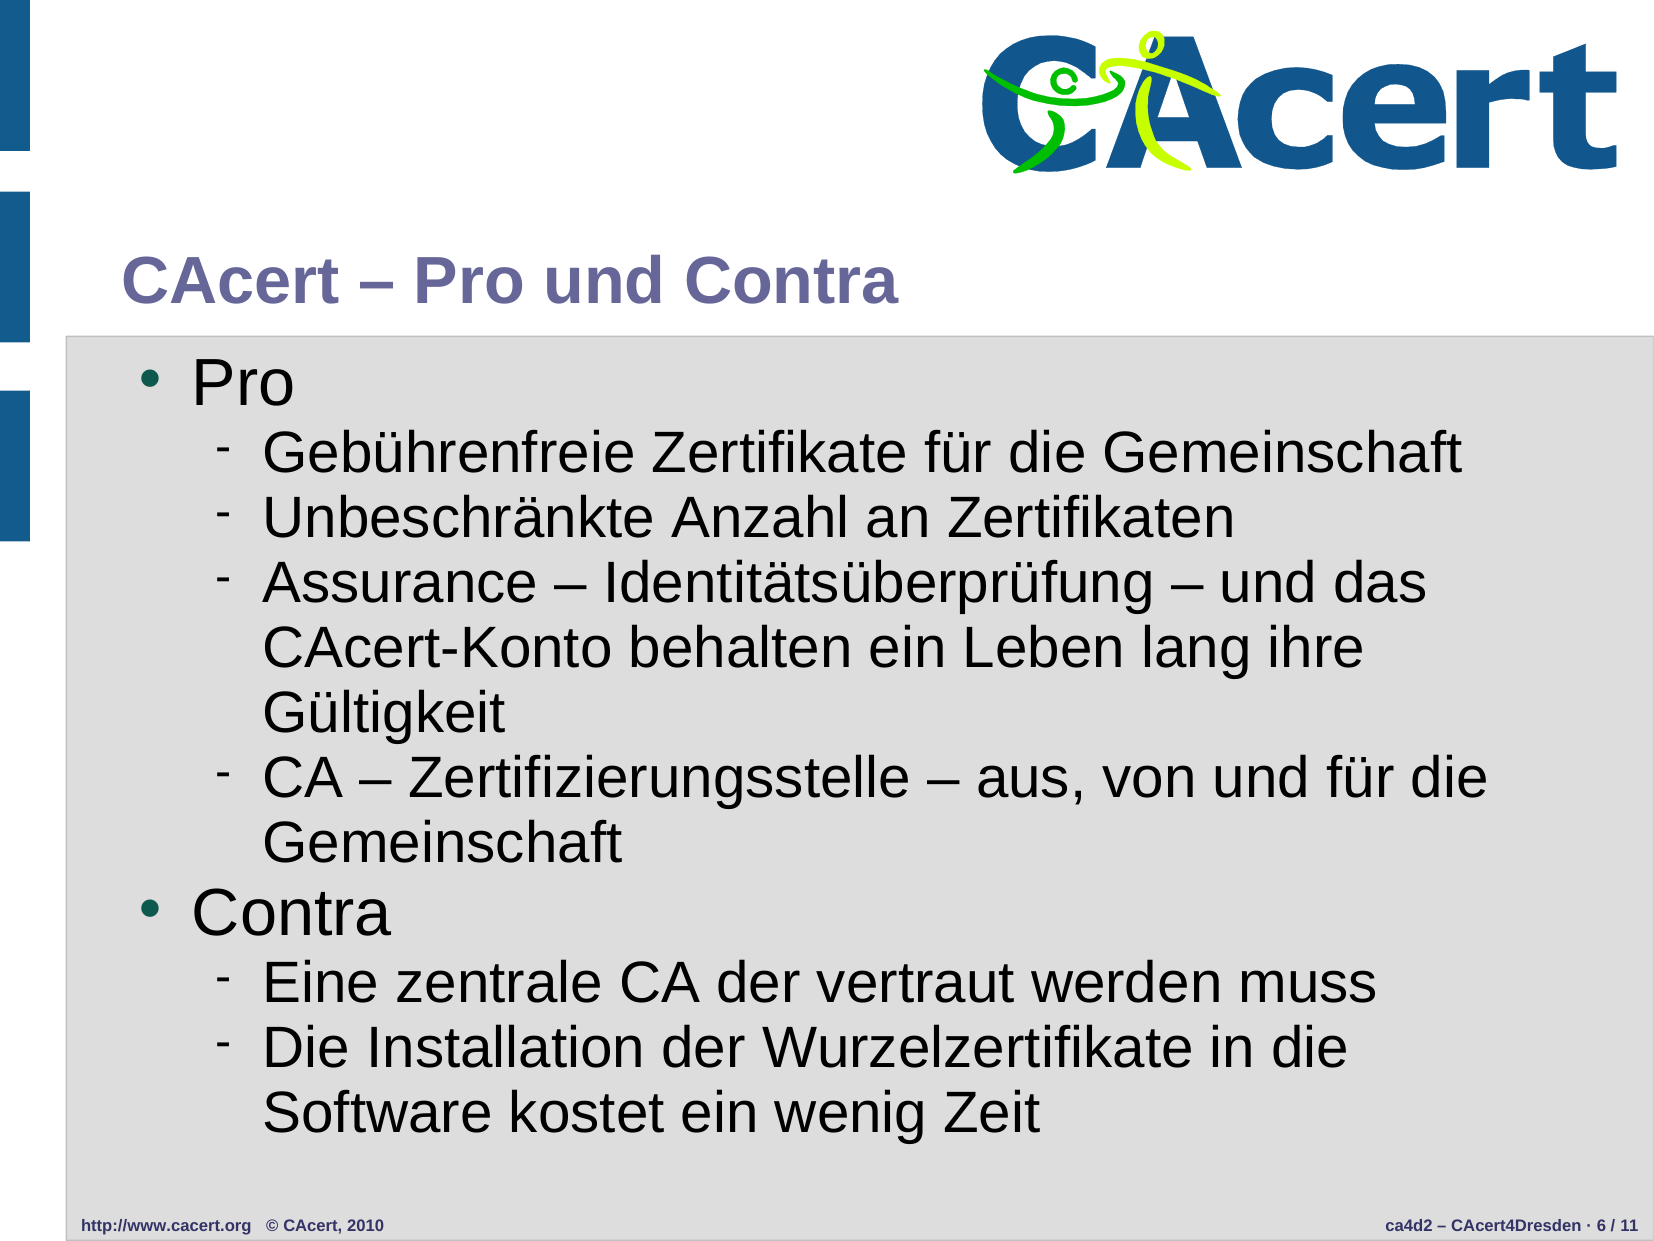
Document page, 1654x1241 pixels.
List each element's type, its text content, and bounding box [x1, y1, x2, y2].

title CAcert – Pro und Contra [121, 169, 1534, 323]
list Pro Gebührenfreie Zertifikate für die Gemeinschaft Unbeschränkte Anzahl an Zertifikaten Assurance – Identitätsüberprüfung – und das CAcert-Konto behalten ein Leben lang ihre Gültigkeit CA – Zertifizierungsstelle – aus, von und für die Gemeinschaft Contra Eine zentrale CA der vertraut werden muss Die Installation der Wurzelzertifikate in die Software kostet ein wenig Zeit [121, 344, 1534, 1241]
